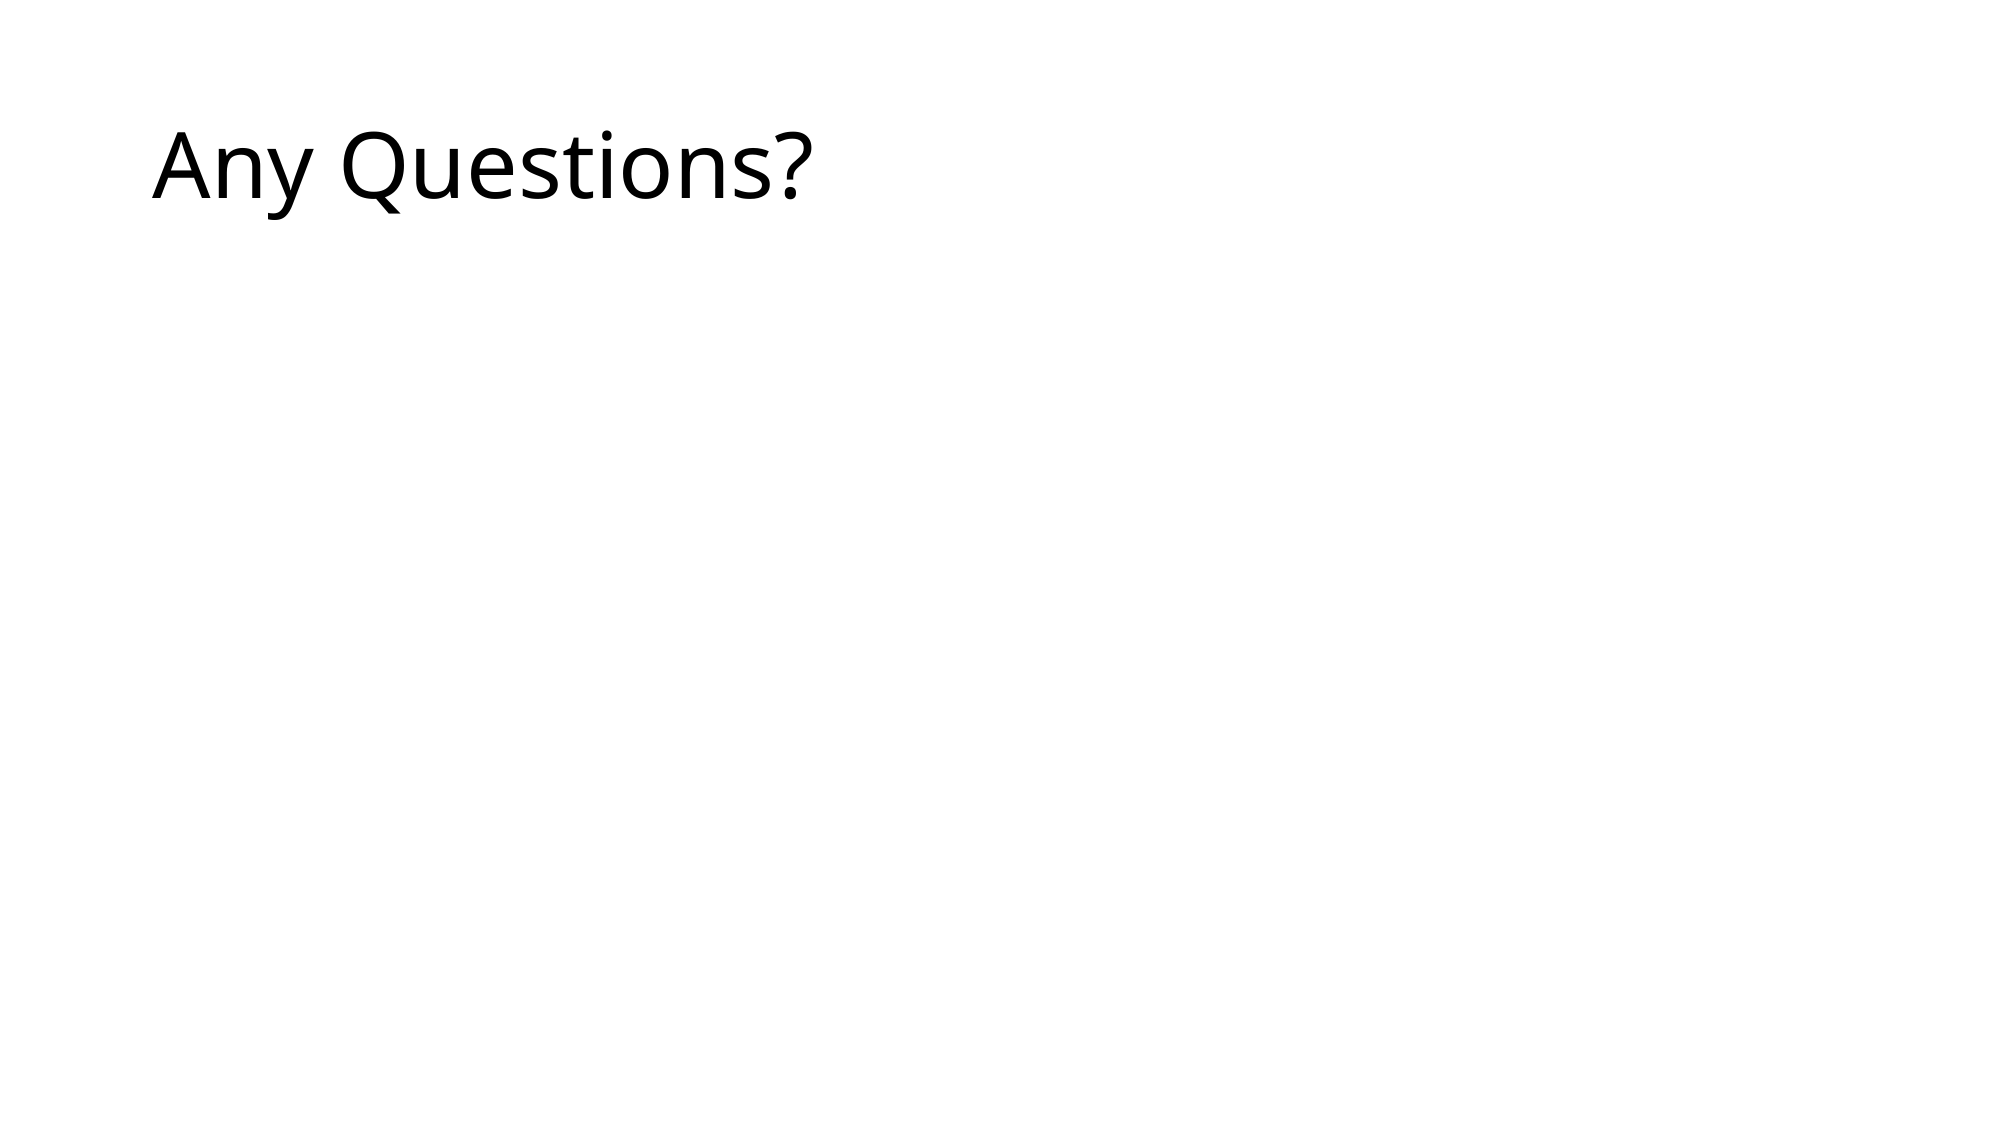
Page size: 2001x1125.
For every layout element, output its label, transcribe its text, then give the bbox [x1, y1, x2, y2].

title Any Questions? [137, 59, 1863, 278]
